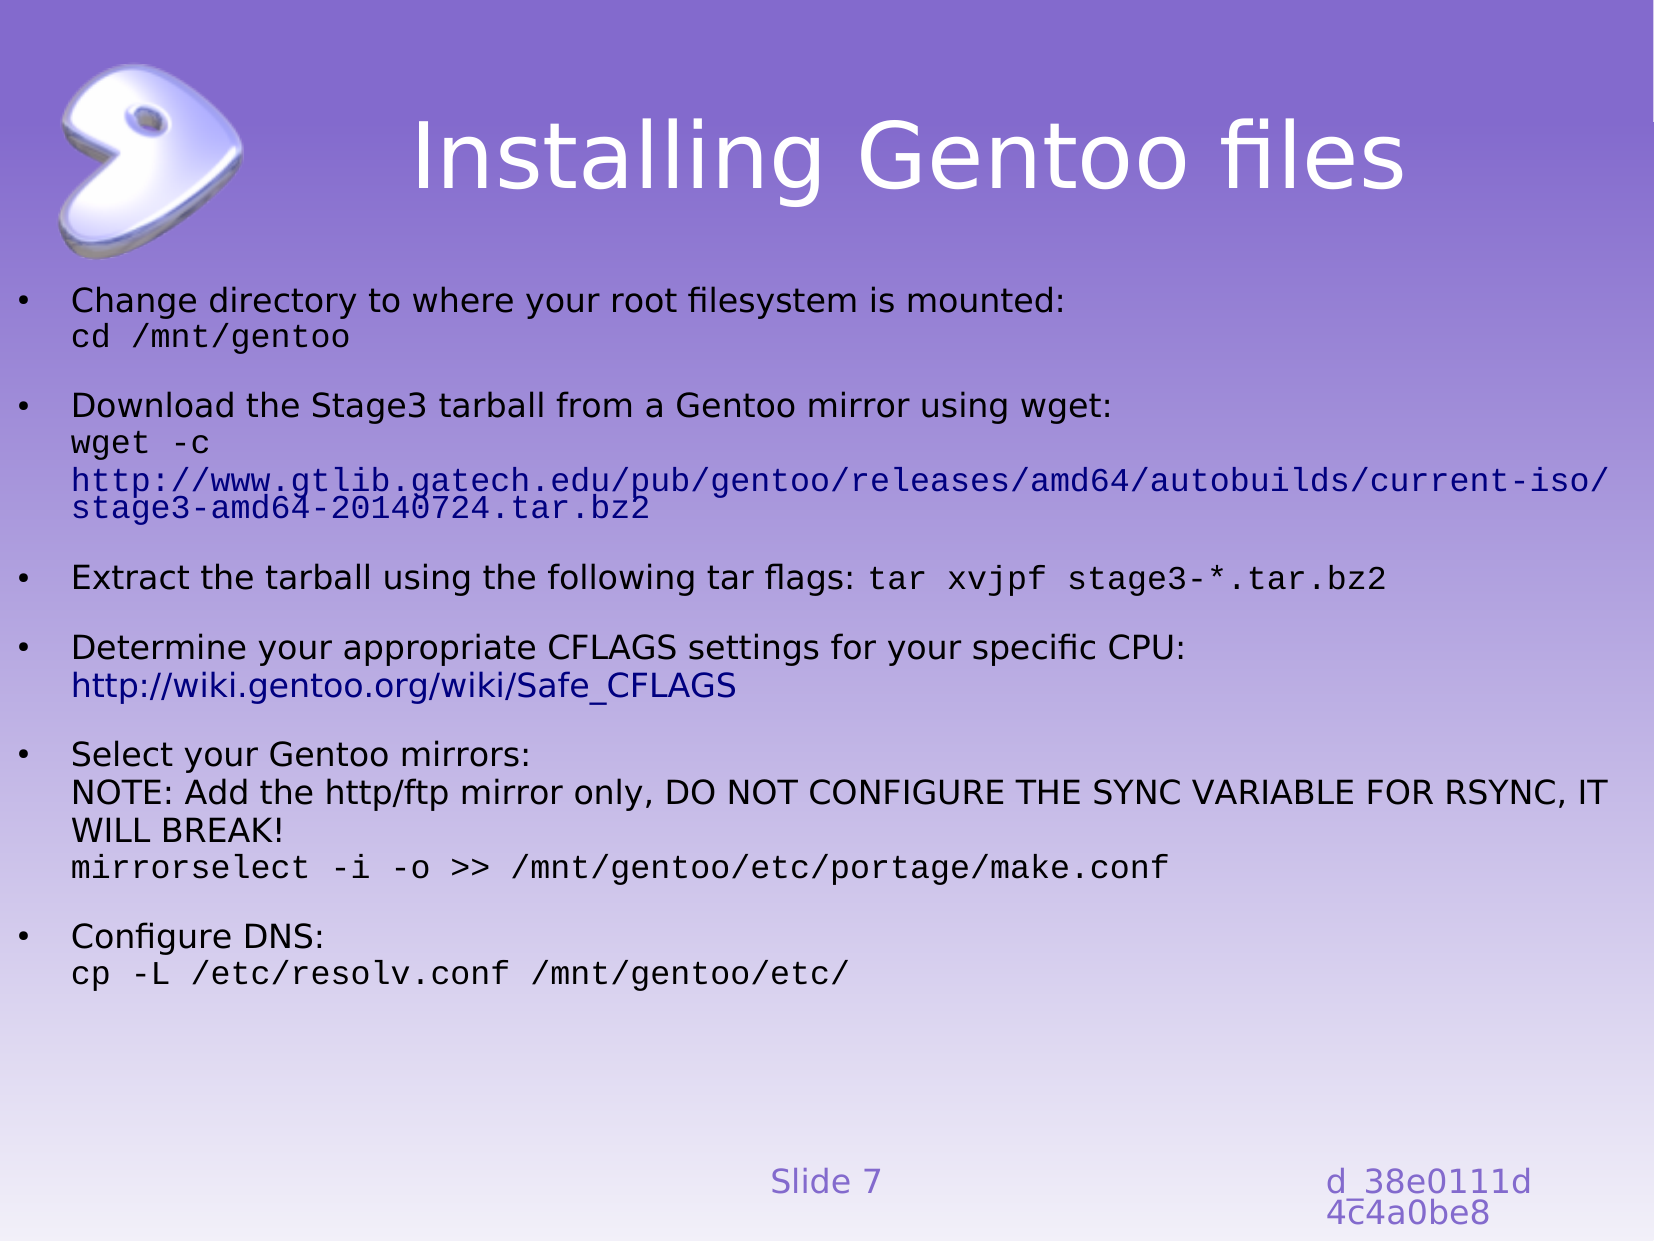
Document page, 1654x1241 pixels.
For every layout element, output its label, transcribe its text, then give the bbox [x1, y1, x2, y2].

list Change directory to where your root filesystem is mounted: cd /mnt/gentoo Download the Stage3 tarball from a Gentoo mirror using wget: wget -c http://www.gtlib.gatech.edu/pub/gentoo/releases/amd64/autobuilds/current-iso/stage3-amd64-20140724.tar.bz2 Extract the tarball using the following tar flags: tar xvjpf stage3-*.tar.bz2 Determine your appropriate CFLAGS settings for your specific CPU: http://wiki.gentoo.org/wiki/Safe_CFLAGS Select your Gentoo mirrors: NOTE: Add the http/ftp mirror only, DO NOT CONFIGURE THE SYNC VARIABLE FOR RSYNC, IT WILL BREAK! mirrorselect -i -o >> /mnt/gentoo/etc/portage/make.conf Configure DNS: cp -L /etc/resolv.conf /mnt/gentoo/etc/ [0, 281, 1619, 971]
title Installing Gentoo files [288, 44, 1531, 268]
picture [49, 61, 248, 266]
